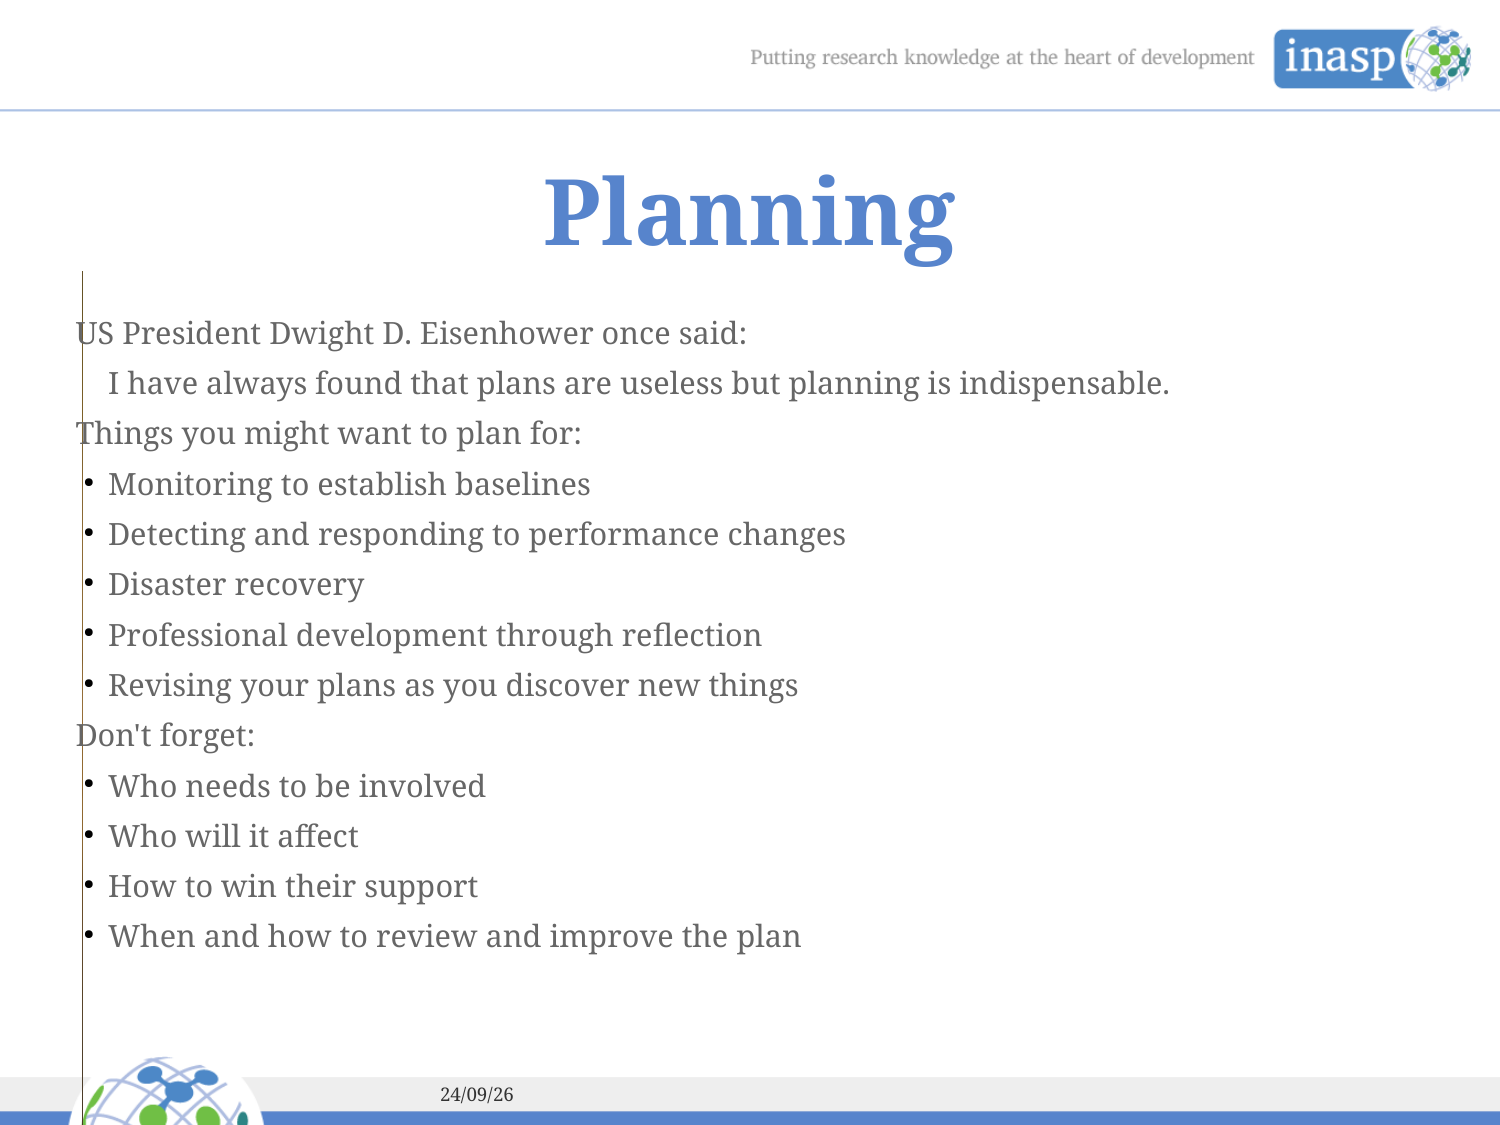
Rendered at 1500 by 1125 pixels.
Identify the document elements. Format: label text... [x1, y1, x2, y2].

list US President Dwight D. Eisenhower once said: I have always found that plans are useless but planning is indispensable. Things you might want to plan for: Monitoring to establish baselines Detecting and responding to performance changes Disaster recovery Professional development through reflection Revising your plans as you discover new things Don't forget: Who needs to be involved Who will it affect How to win their support When and how to review and improve the plan [75, 313, 1426, 967]
title Planning [75, 129, 1426, 313]
picture [0, 0, 1500, 1125]
